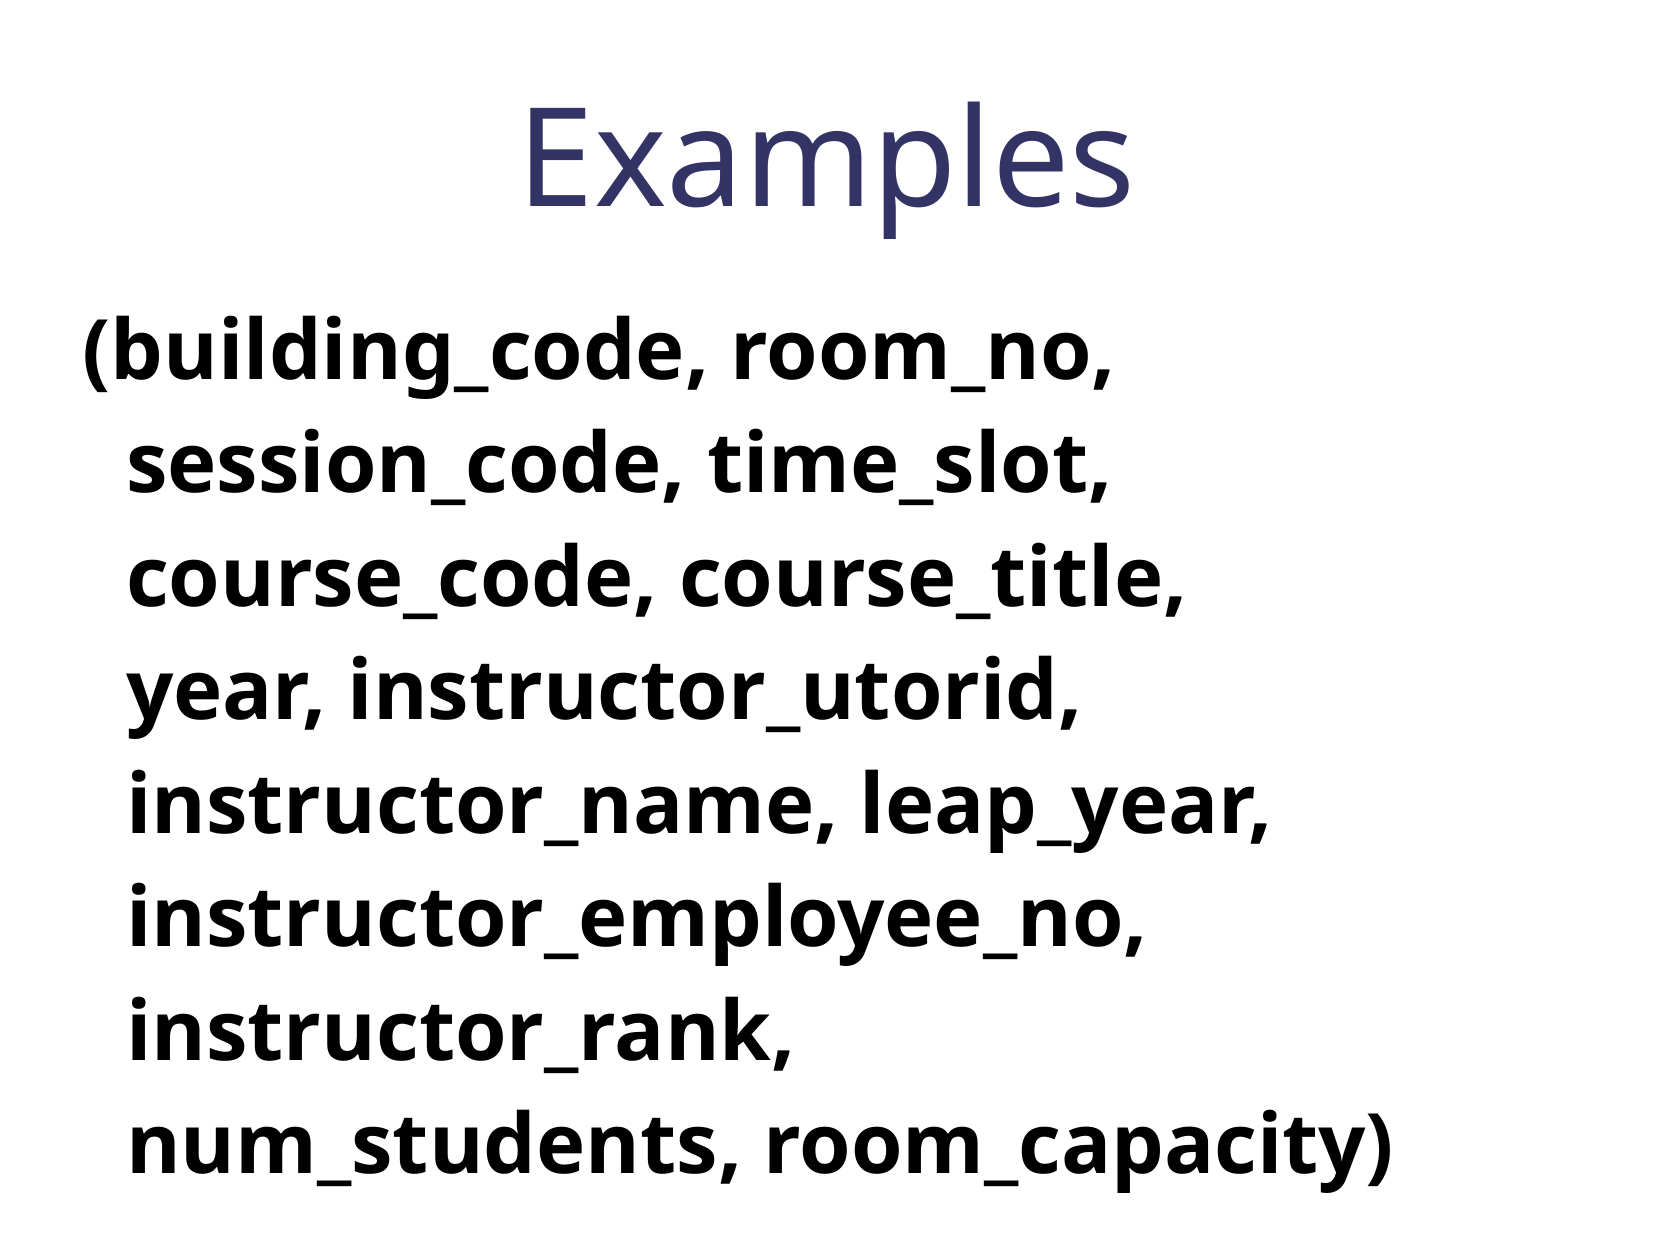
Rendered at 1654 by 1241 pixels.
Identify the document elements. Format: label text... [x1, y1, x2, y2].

subtitle (building_code, room_no, session_code, time_slot, course_code, course_title, year, instructor_utorid, instructor_name, leap_year, instructor_employee_no, instructor_rank, num_students, room_capacity) [82, 290, 1654, 1241]
title Examples [82, 49, 1571, 257]
